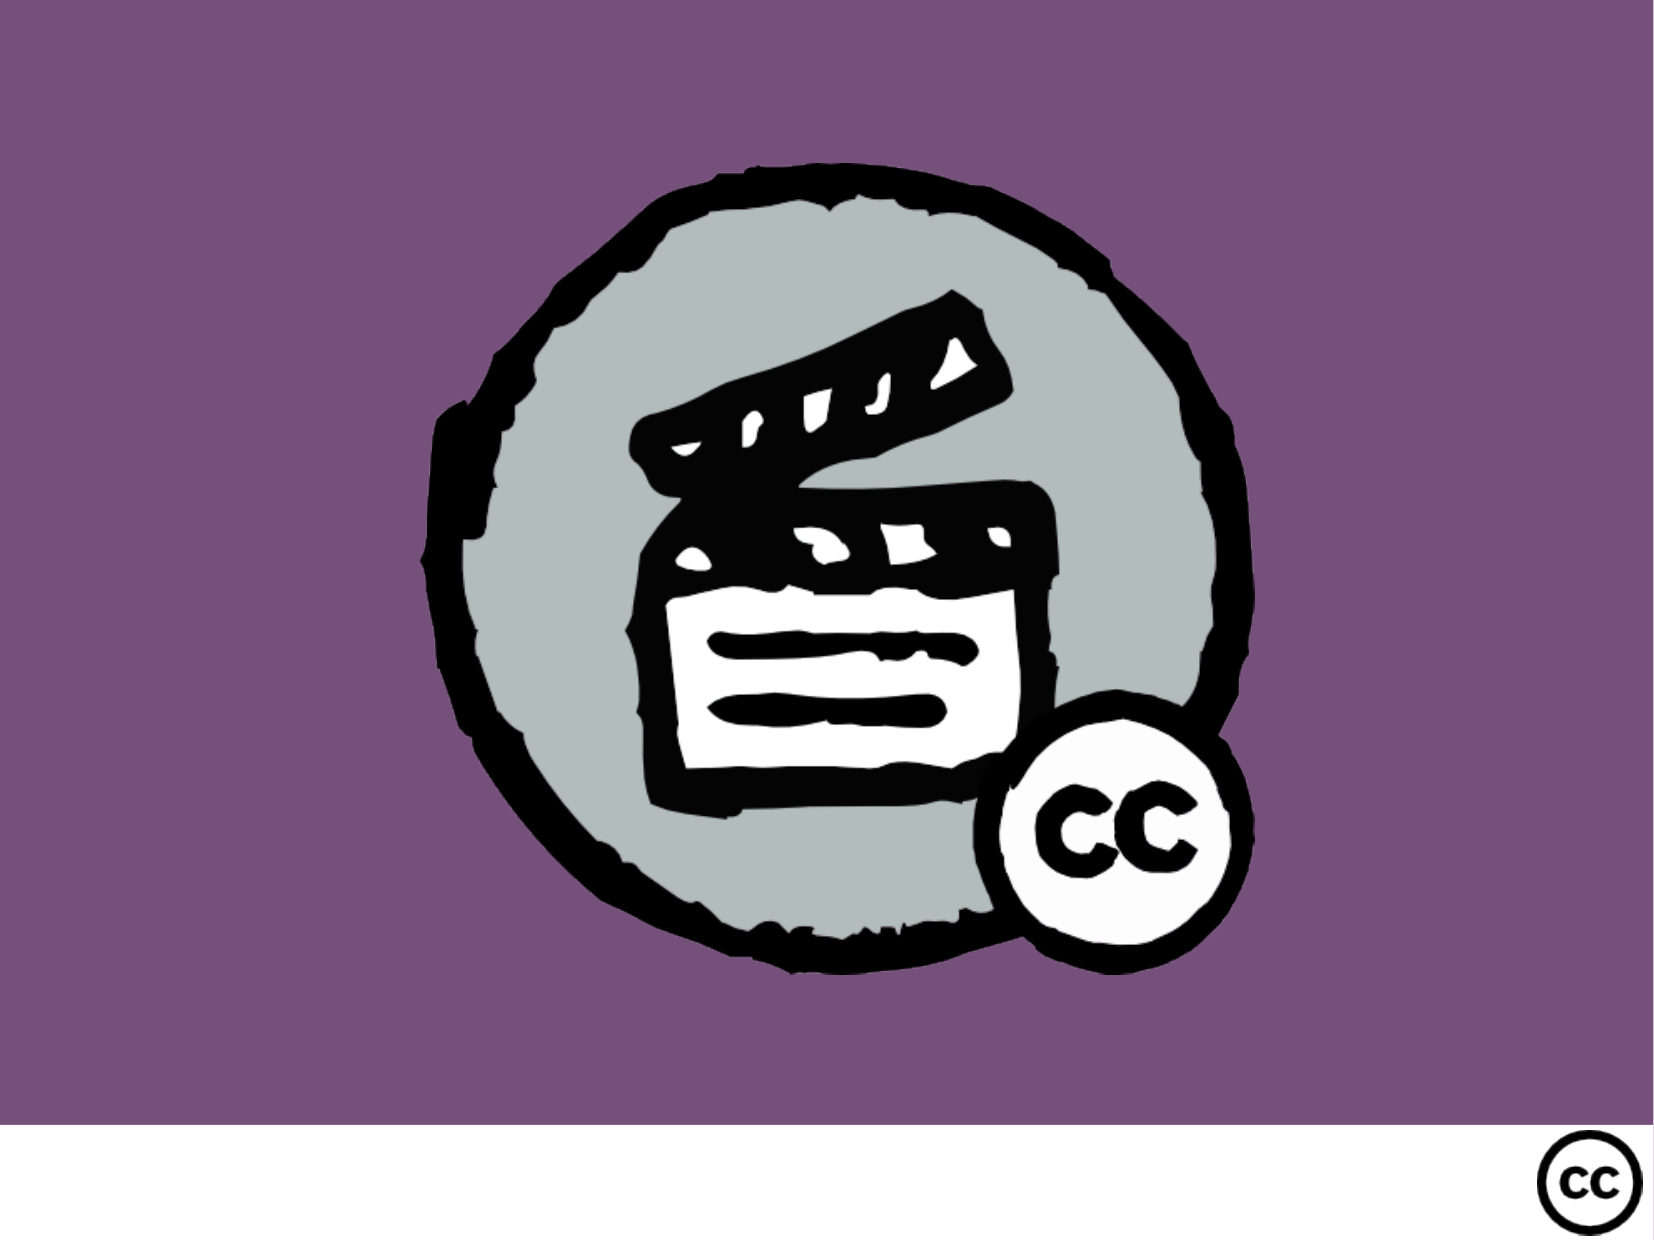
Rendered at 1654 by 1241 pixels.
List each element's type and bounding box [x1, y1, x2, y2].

picture [420, 163, 1255, 976]
picture [1537, 1130, 1643, 1236]
